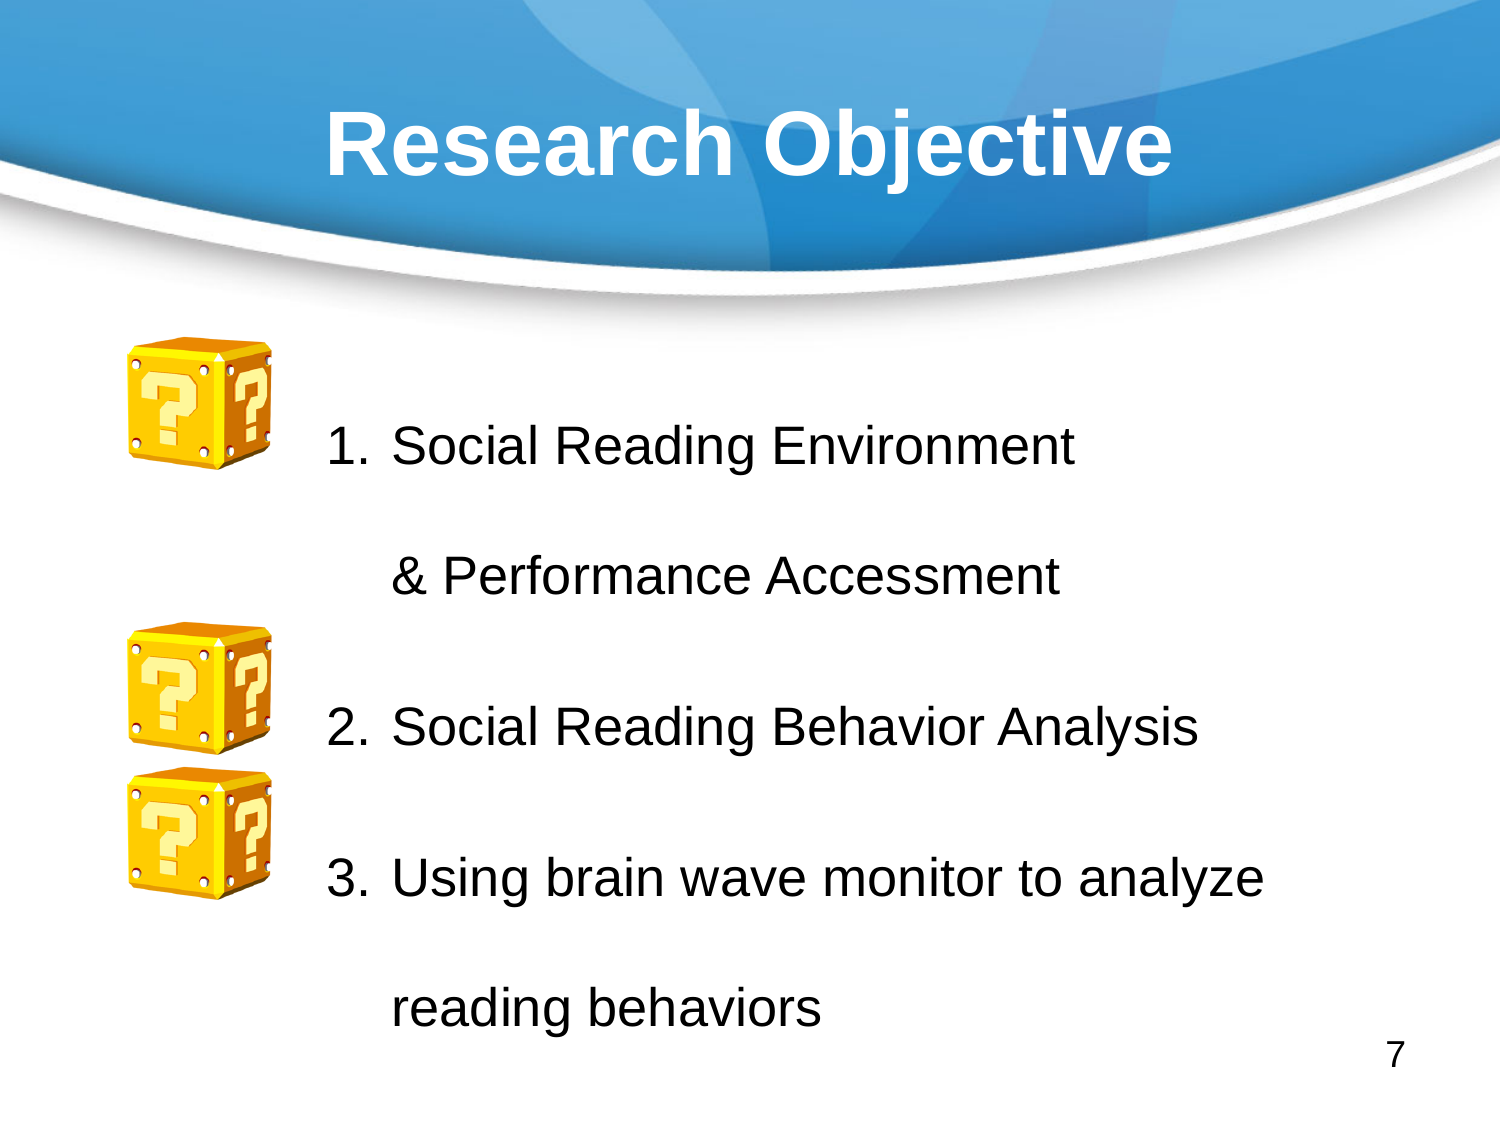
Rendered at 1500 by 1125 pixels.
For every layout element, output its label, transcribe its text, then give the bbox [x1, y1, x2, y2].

picture [0, 0, 1500, 1125]
list Social Reading Environment & Performance Accessment Social Reading Behavior Analysis Using brain wave monitor to analyze reading behaviors [301, 330, 1425, 1046]
title Research Objective [75, 45, 1425, 233]
